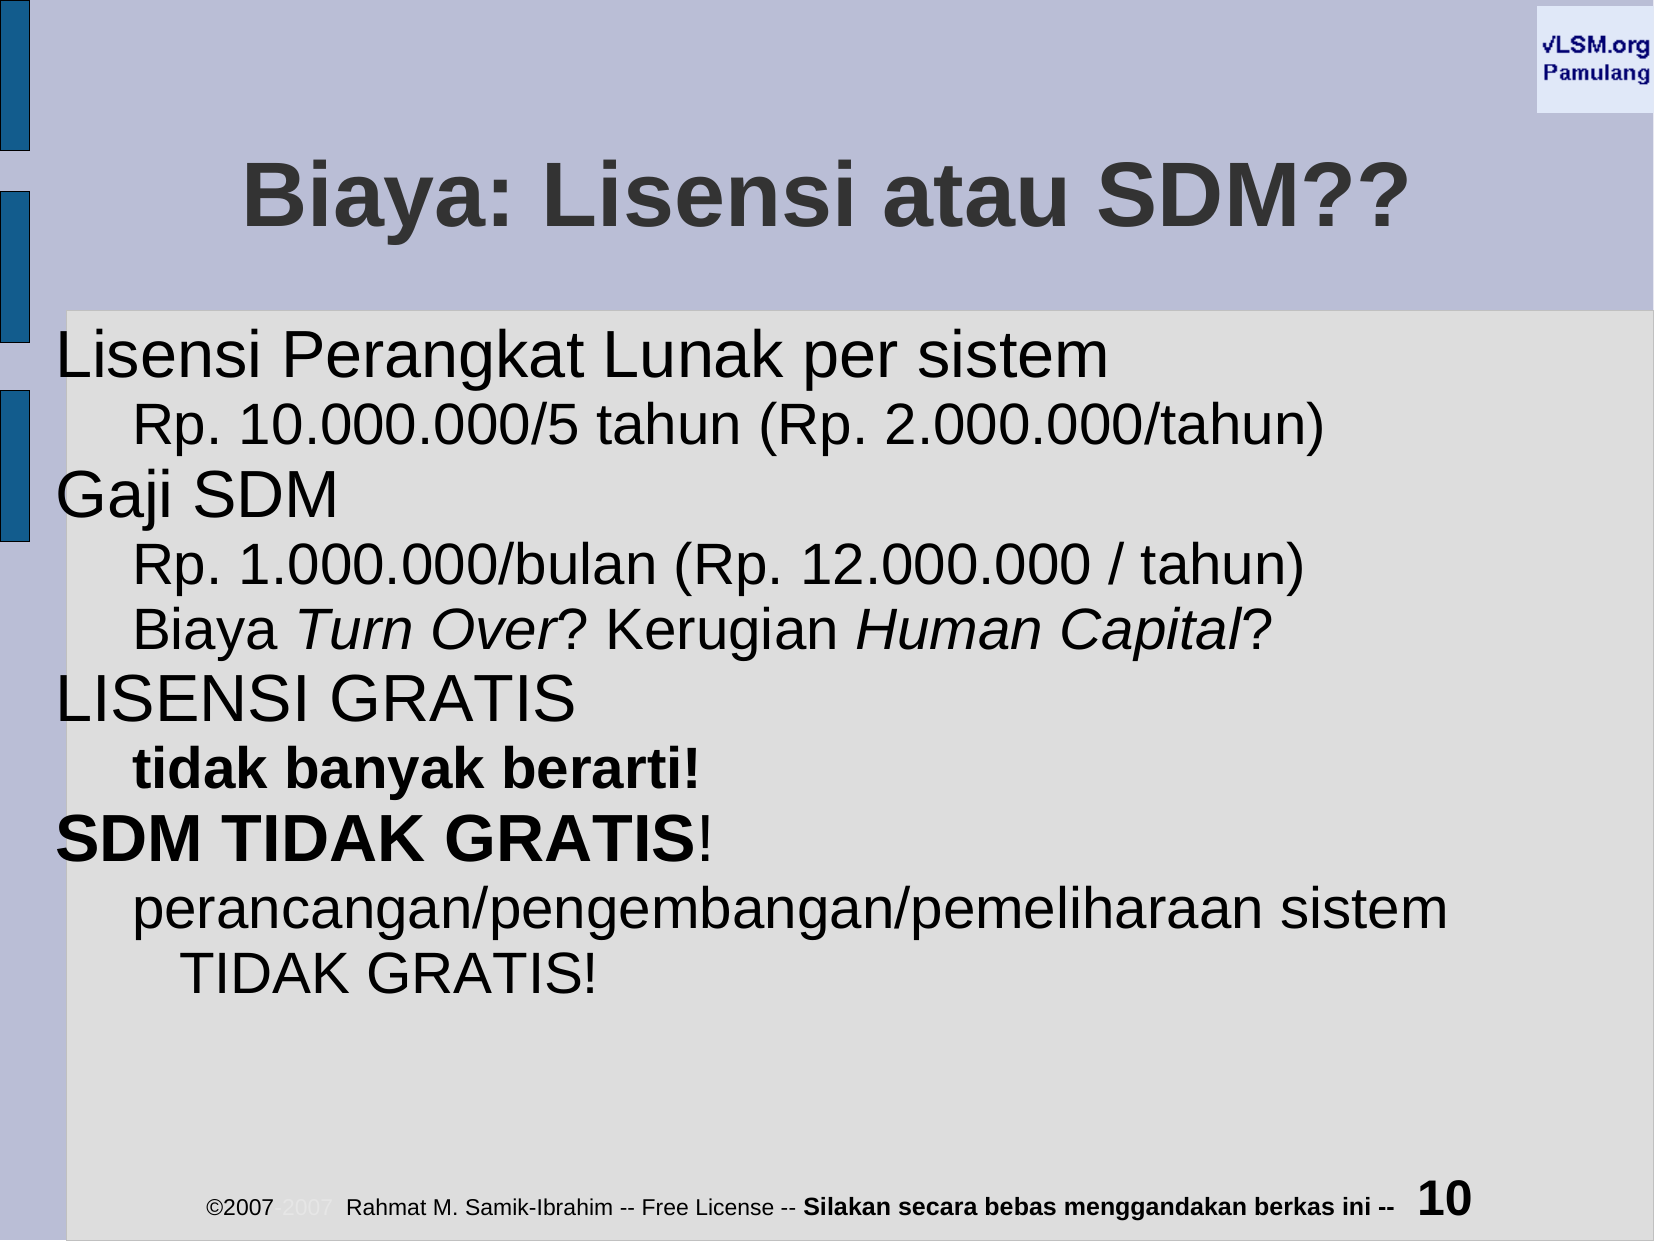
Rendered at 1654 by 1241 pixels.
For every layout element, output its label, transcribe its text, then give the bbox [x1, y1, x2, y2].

picture [1537, 6, 1654, 113]
list Lisensi Perangkat Lunak per sistem Rp. 10.000.000/5 tahun (Rp. 2.000.000/tahun) Gaji SDM Rp. 1.000.000/bulan (Rp. 12.000.000 / tahun) Biaya Turn Over? Kerugian Human Capital? LISENSI GRATIS tidak banyak berarti! SDM TIDAK GRATIS! perancangan/pengembangan/pemeliharaan sistem TIDAK GRATIS! [37, 316, 1613, 1084]
title Biaya: Lisensi atau SDM?? [121, 98, 1534, 291]
